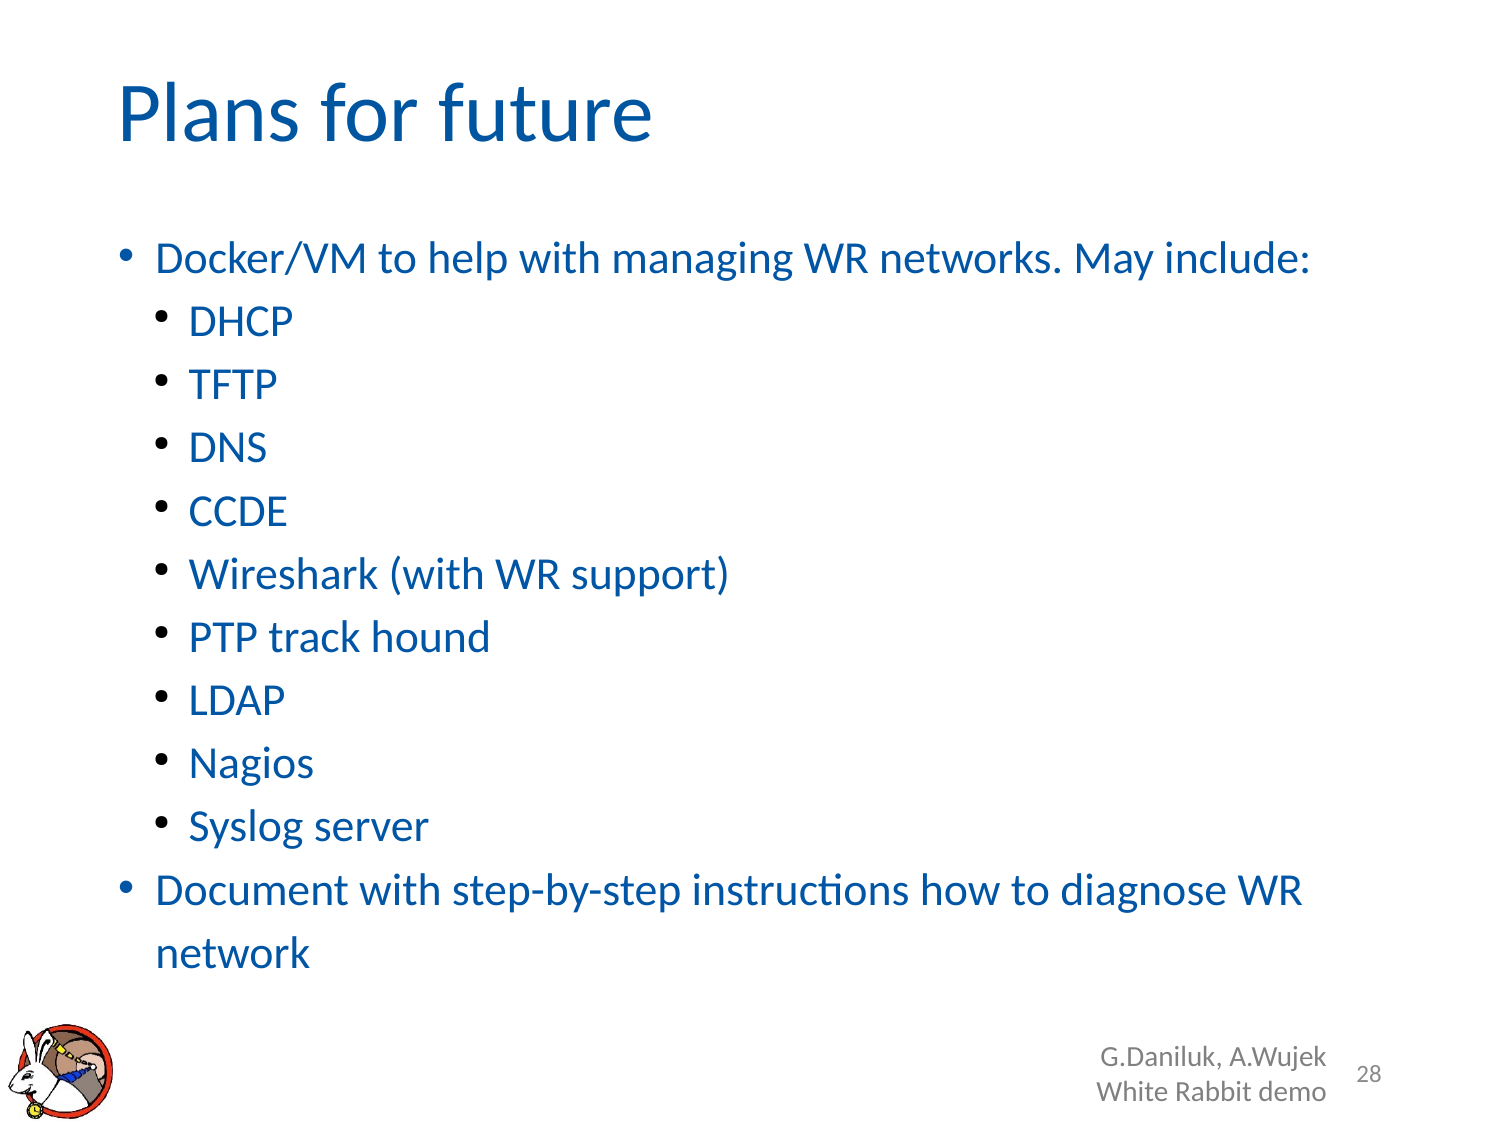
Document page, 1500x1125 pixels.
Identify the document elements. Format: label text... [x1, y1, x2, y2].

text_box Plans for future [103, 59, 1397, 169]
picture [7, 1024, 113, 1121]
text_box Docker/VM to help with managing WR networks. May include: DHCP TFTP DNS CCDE Wireshark (with WR support) PTP track hound LDAP Nagios Syslog server Document with step-by-step instructions how to diagnose WR network [103, 211, 1397, 1013]
